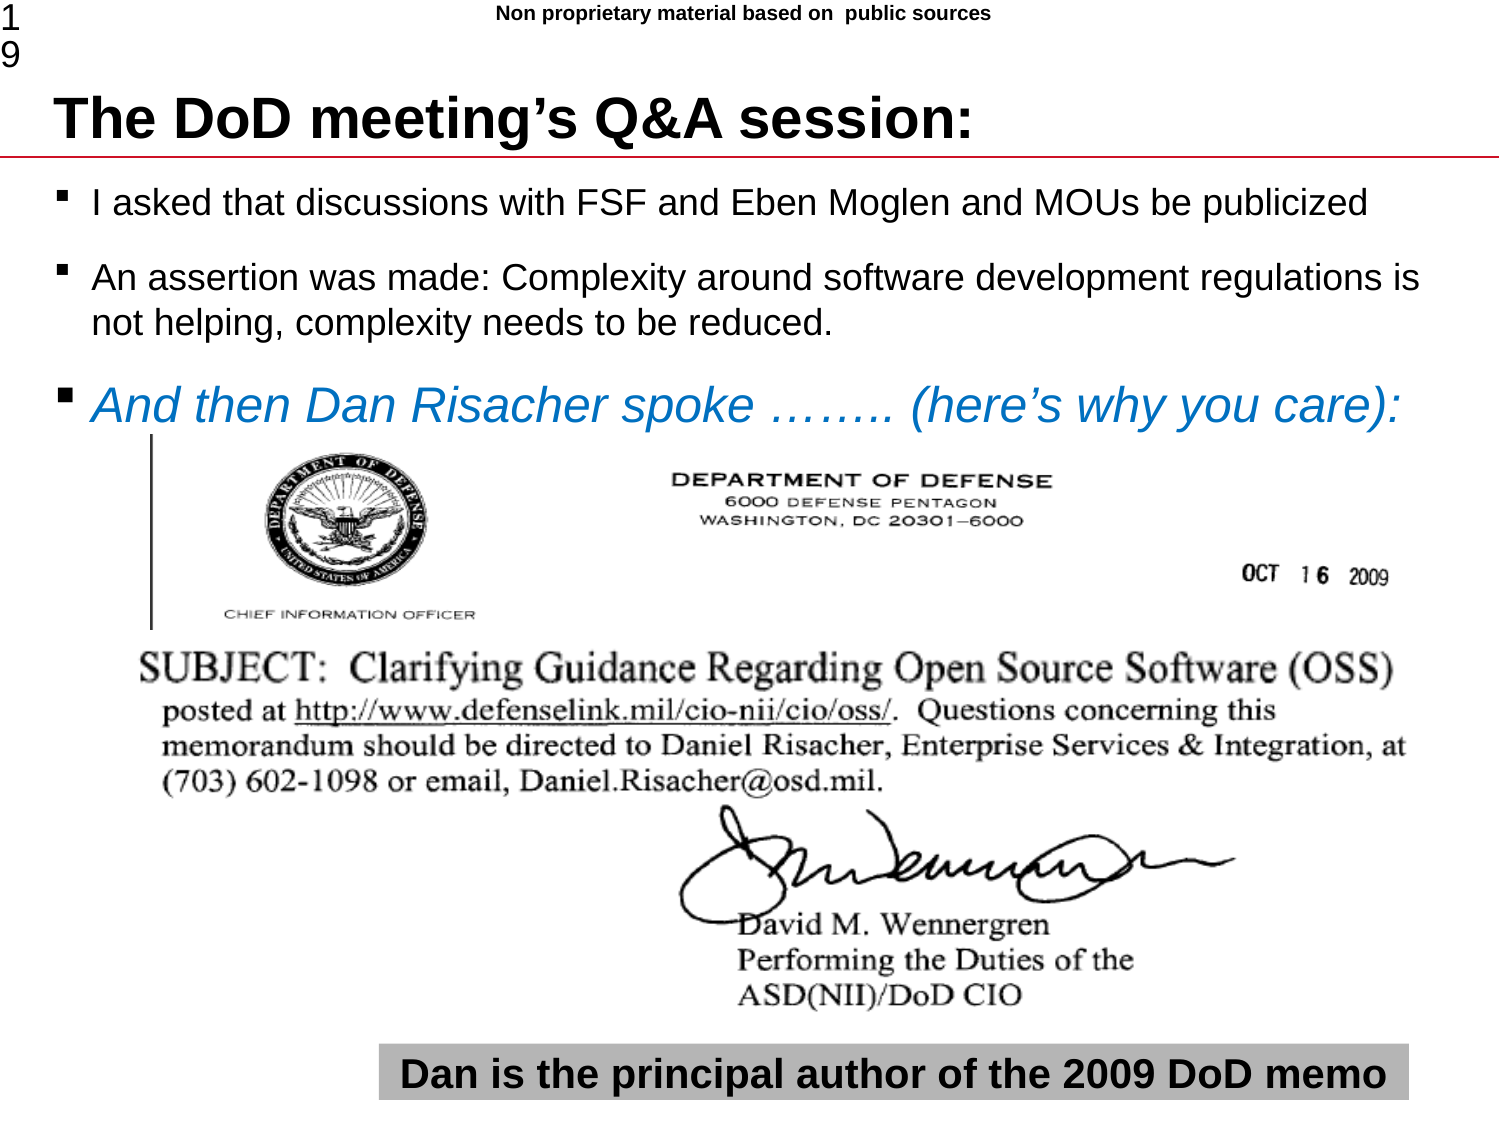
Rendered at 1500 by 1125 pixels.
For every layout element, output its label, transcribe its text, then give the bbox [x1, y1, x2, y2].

title The DoD meeting’s Q&A session: [38, 35, 1225, 158]
text_box Dan is the principal author of the 2009 DoD memo [378, 1043, 1409, 1100]
picture [128, 643, 1420, 1018]
picture [150, 434, 1399, 631]
list I asked that discussions with FSF and Eben Moglen and MOUs be publicized An assertion was made: Complexity around software development regulations is not helping, complexity needs to be reduced. And then Dan Risacher spoke …….. (here’s why you care): [38, 170, 1461, 1011]
